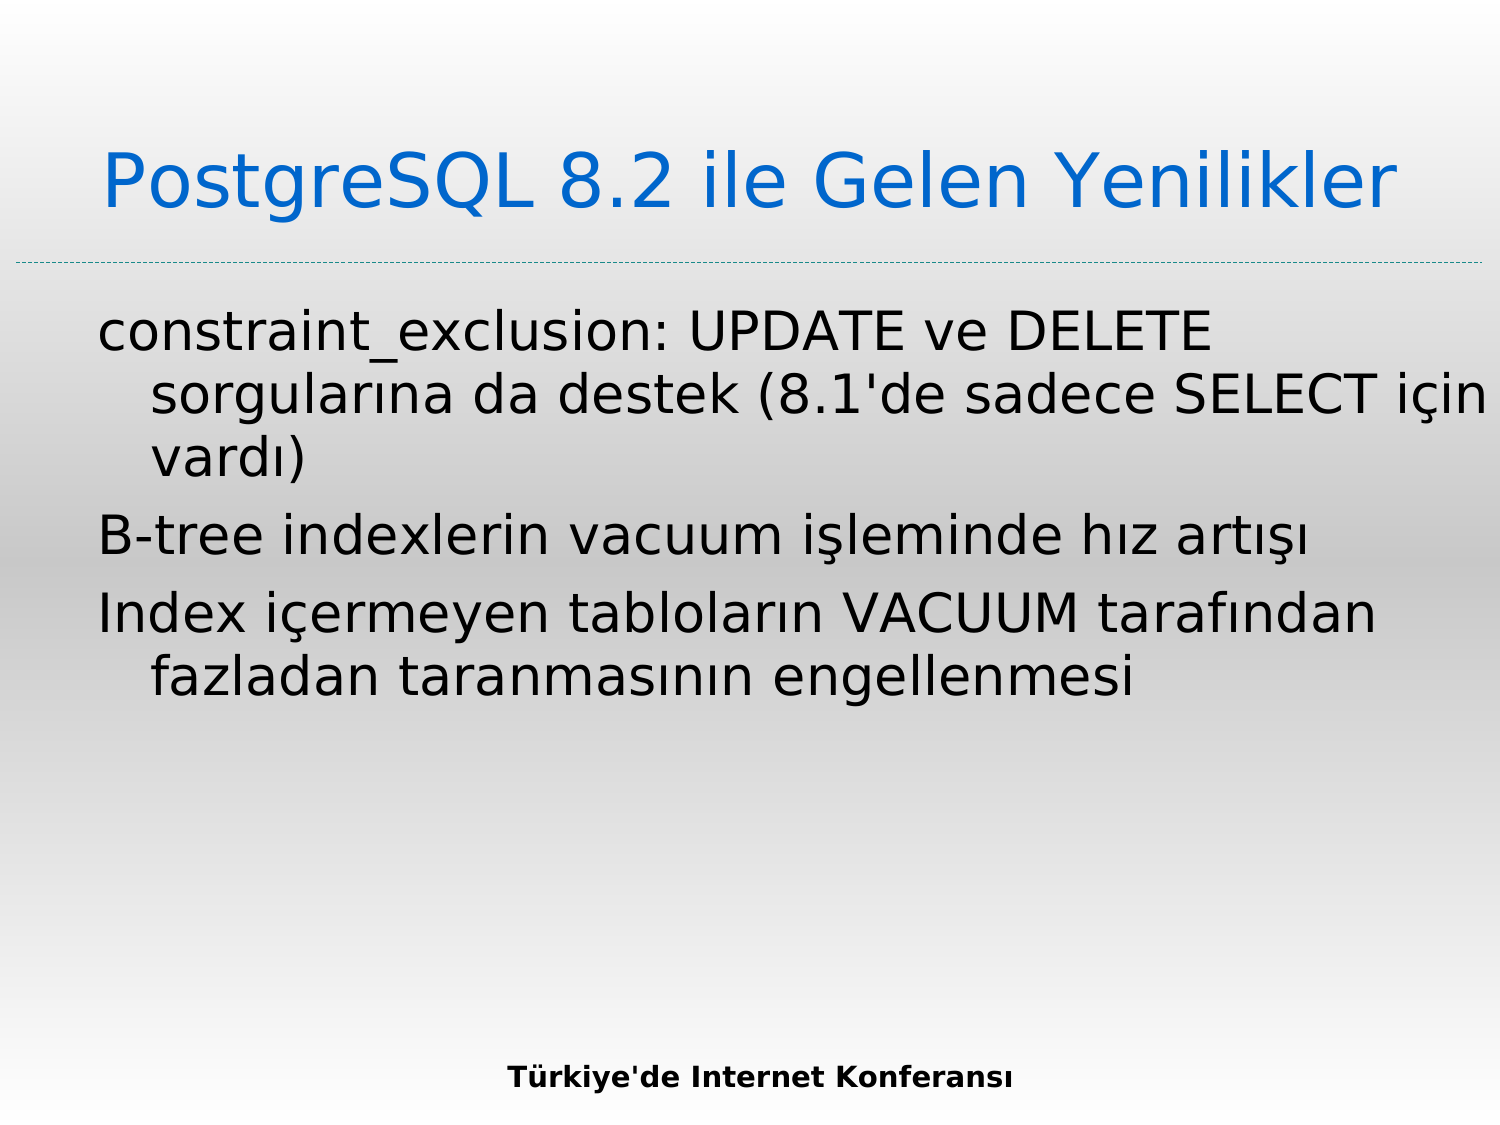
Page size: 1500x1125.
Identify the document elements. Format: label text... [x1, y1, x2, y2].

list constraint_exclusion: UPDATE ve DELETE sorgularına da destek (8.1'de sadece SELECT için vardı) B-tree indexlerin vacuum işleminde hız artışı Index içermeyen tabloların VACUUM tarafından fazladan taranmasının engellenmesi [0, 299, 1500, 975]
title PostgreSQL 8.2 ile Gelen Yenilikler [0, 0, 1500, 225]
